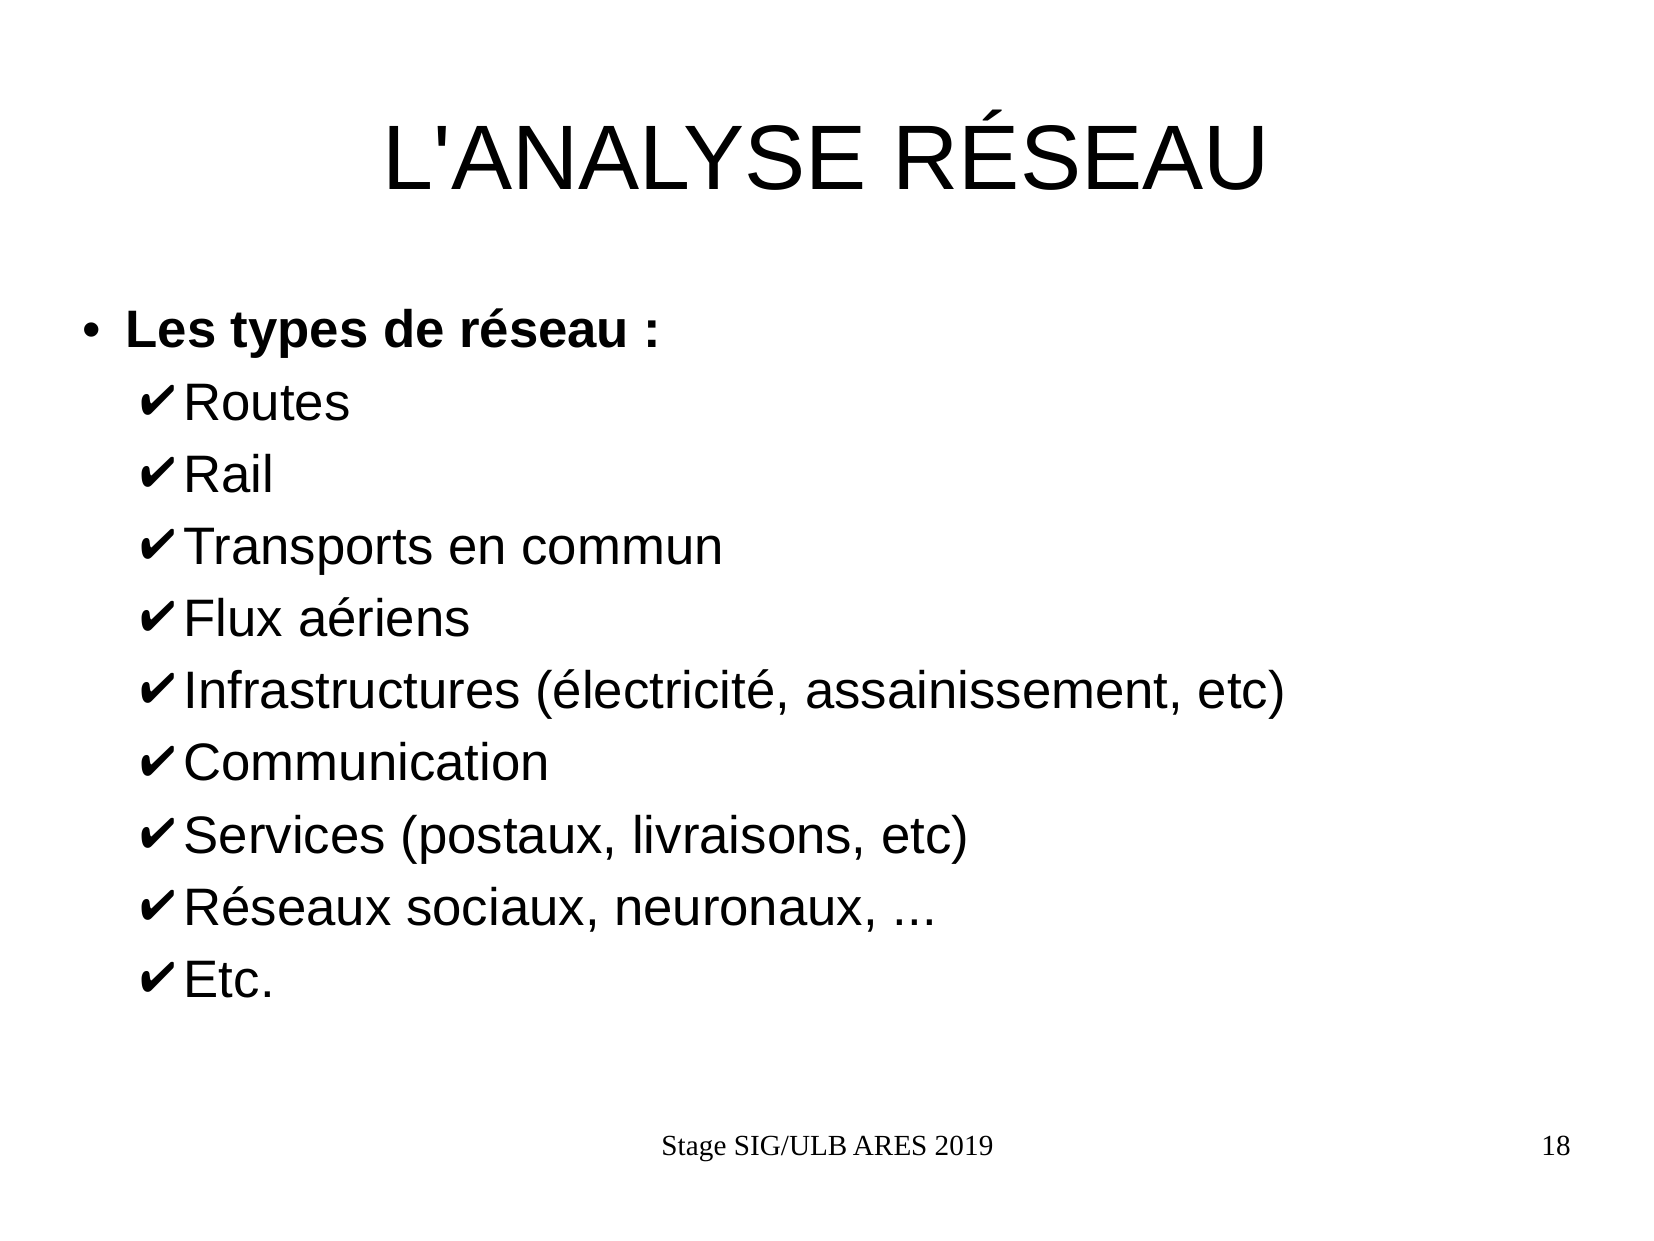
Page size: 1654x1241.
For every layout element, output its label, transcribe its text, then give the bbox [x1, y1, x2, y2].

list Les types de réseau : Routes Rail Transports en commun Flux aériens Infrastructures (électricité, assainissement, etc) Communication Services (postaux, livraisons, etc) Réseaux sociaux, neuronaux, ... Etc. [82, 290, 1571, 1010]
title L'ANALYSE RÉSEAU [82, 49, 1571, 257]
